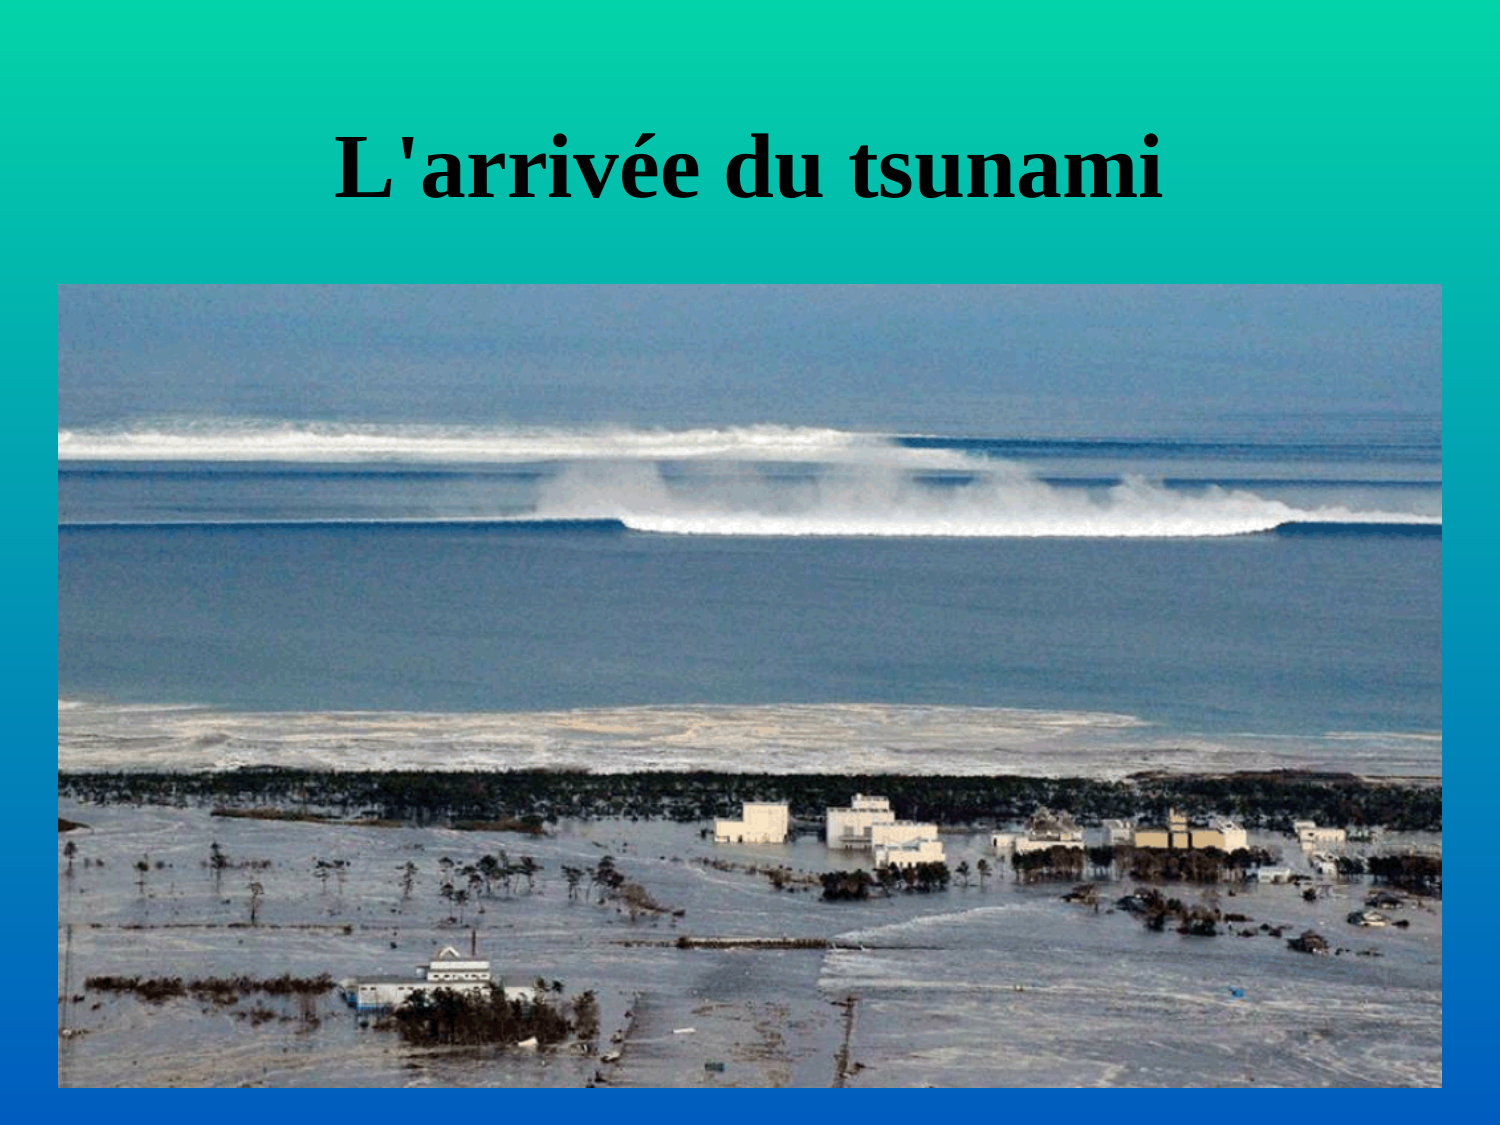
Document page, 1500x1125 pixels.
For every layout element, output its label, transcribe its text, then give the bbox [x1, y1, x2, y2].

text_box L'arrivée du tsunami [112, 99, 1388, 223]
picture [0, 284, 1500, 1088]
